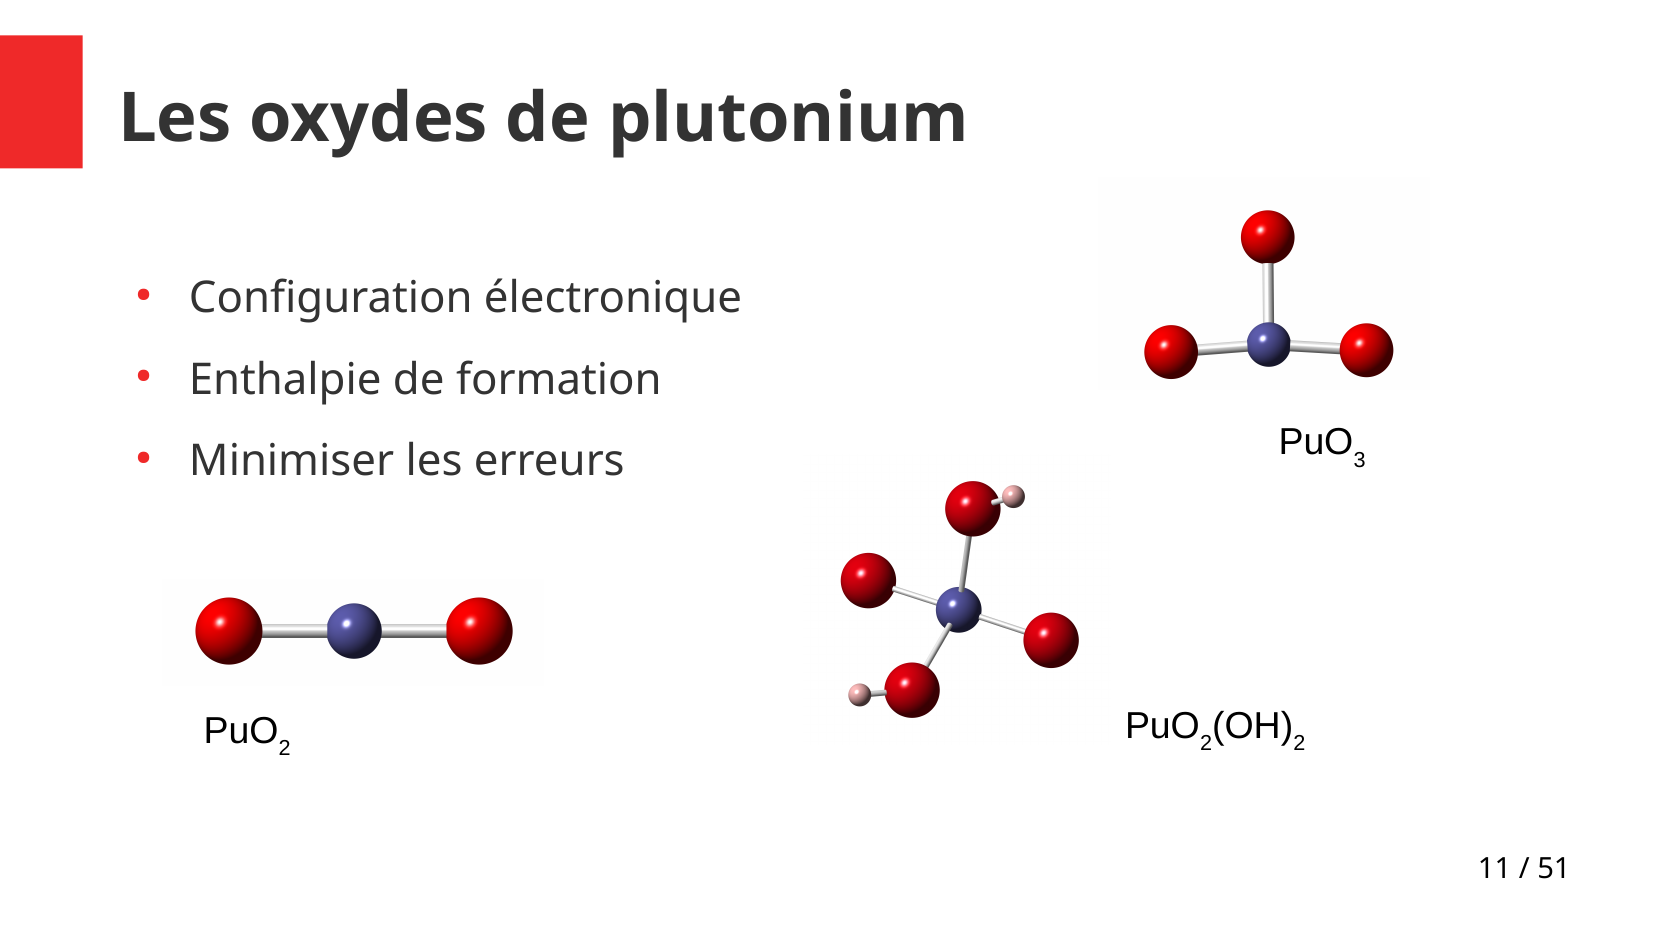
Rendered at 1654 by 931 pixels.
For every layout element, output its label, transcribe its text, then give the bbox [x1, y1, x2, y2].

list Configuration électronique Enthalpie de formation Minimiser les erreurs [118, 265, 1536, 806]
title Les oxydes de plutonium [118, 37, 1571, 193]
text_box PuO2 [188, 701, 343, 768]
text_box PuO3 [1263, 413, 1418, 480]
picture [162, 579, 544, 686]
text_box PuO2(OH)2 [1110, 696, 1489, 814]
picture [1098, 177, 1430, 390]
picture [803, 454, 1111, 745]
